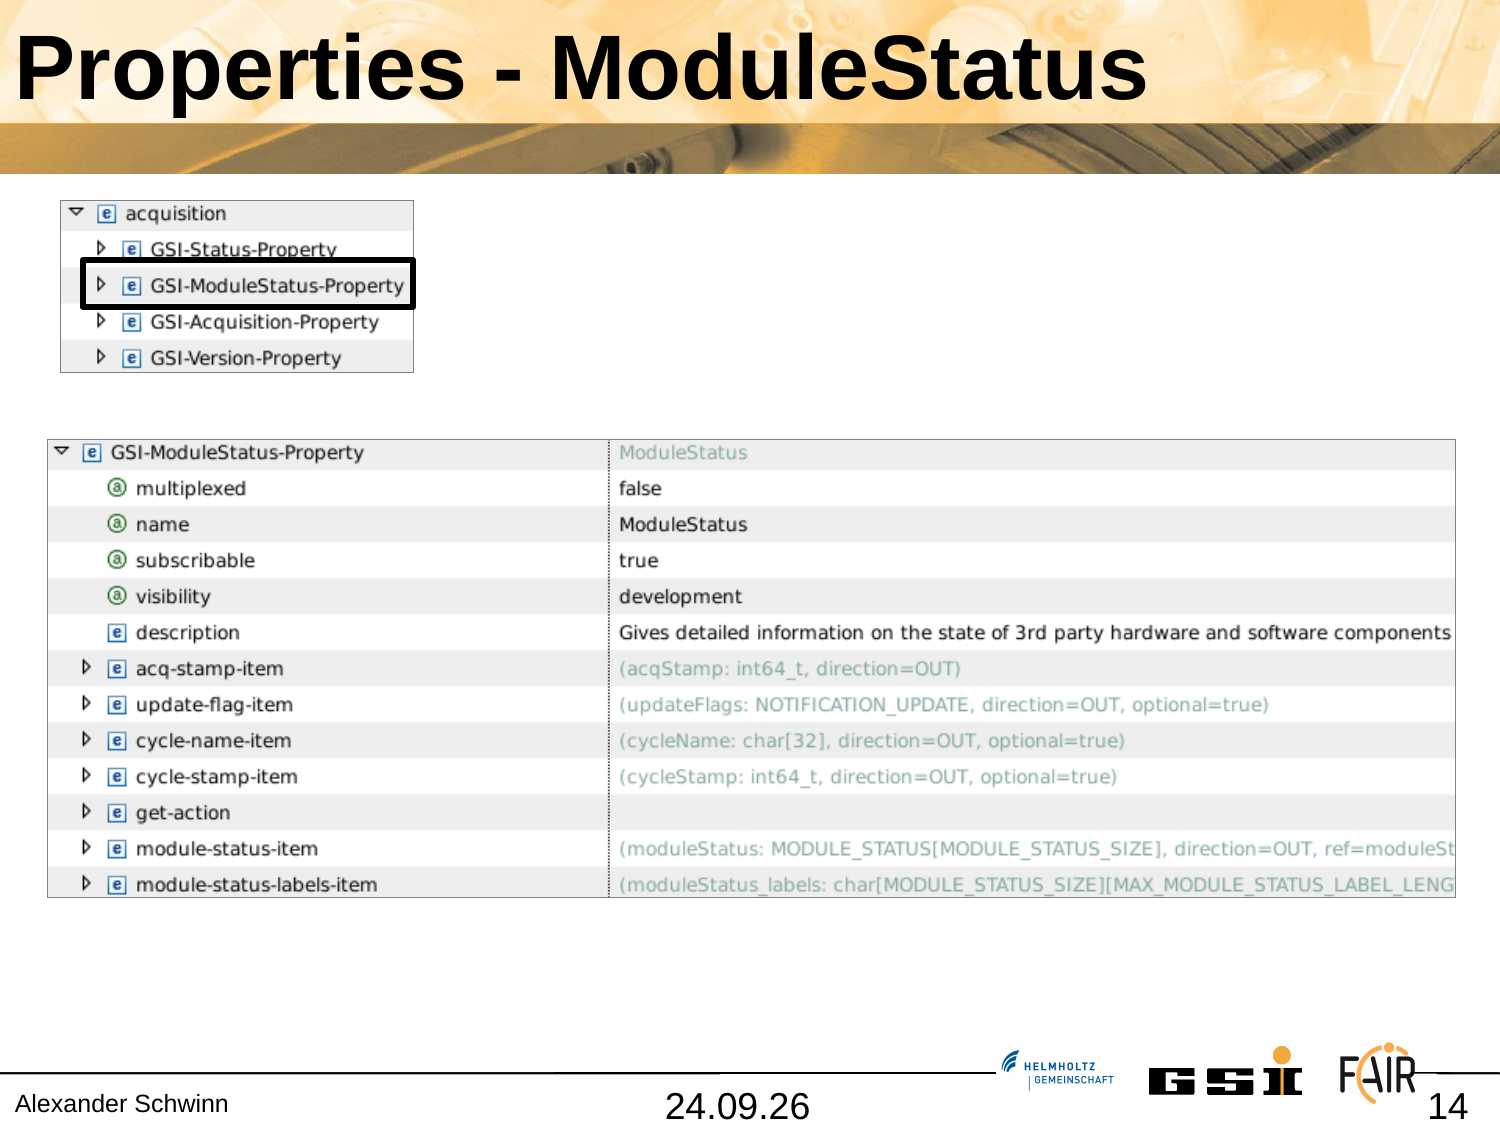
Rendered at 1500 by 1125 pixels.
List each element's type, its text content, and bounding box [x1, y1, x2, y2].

picture [86, 263, 410, 304]
picture [60, 200, 414, 373]
picture [1328, 1034, 1439, 1106]
picture [1149, 1046, 1302, 1095]
title Properties - ModuleStatus [0, 0, 1500, 126]
picture [47, 439, 1456, 898]
picture [996, 1046, 1121, 1095]
picture [0, 126, 1500, 175]
